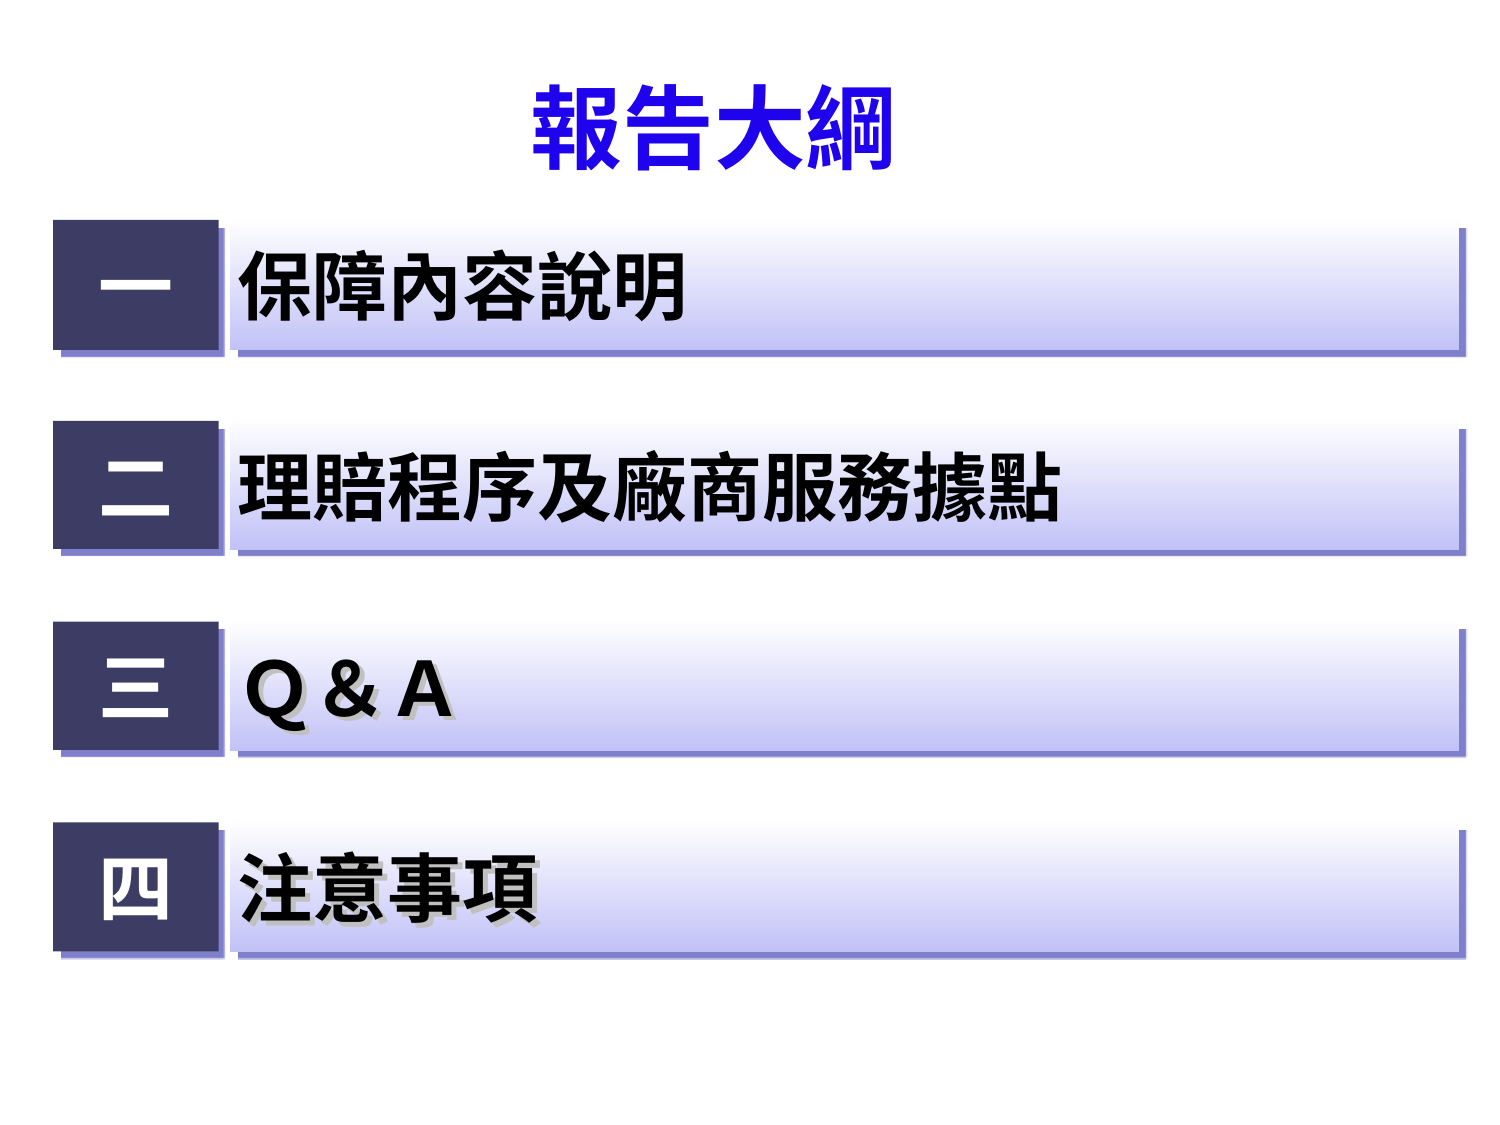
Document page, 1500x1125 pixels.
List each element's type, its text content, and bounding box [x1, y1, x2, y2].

text_box 保障內容說明 [230, 219, 1459, 350]
text_box 四 [53, 822, 219, 952]
text_box 三 [53, 621, 219, 750]
text_box Ｑ＆Ａ [230, 621, 1459, 751]
text_box 一 [53, 219, 219, 350]
text_box 注意事項 [230, 822, 1459, 952]
text_box 理賠程序及廠商服務據點 [230, 420, 1459, 550]
text_box 報告大綱 [76, 66, 1352, 197]
text_box 二 [53, 420, 219, 549]
